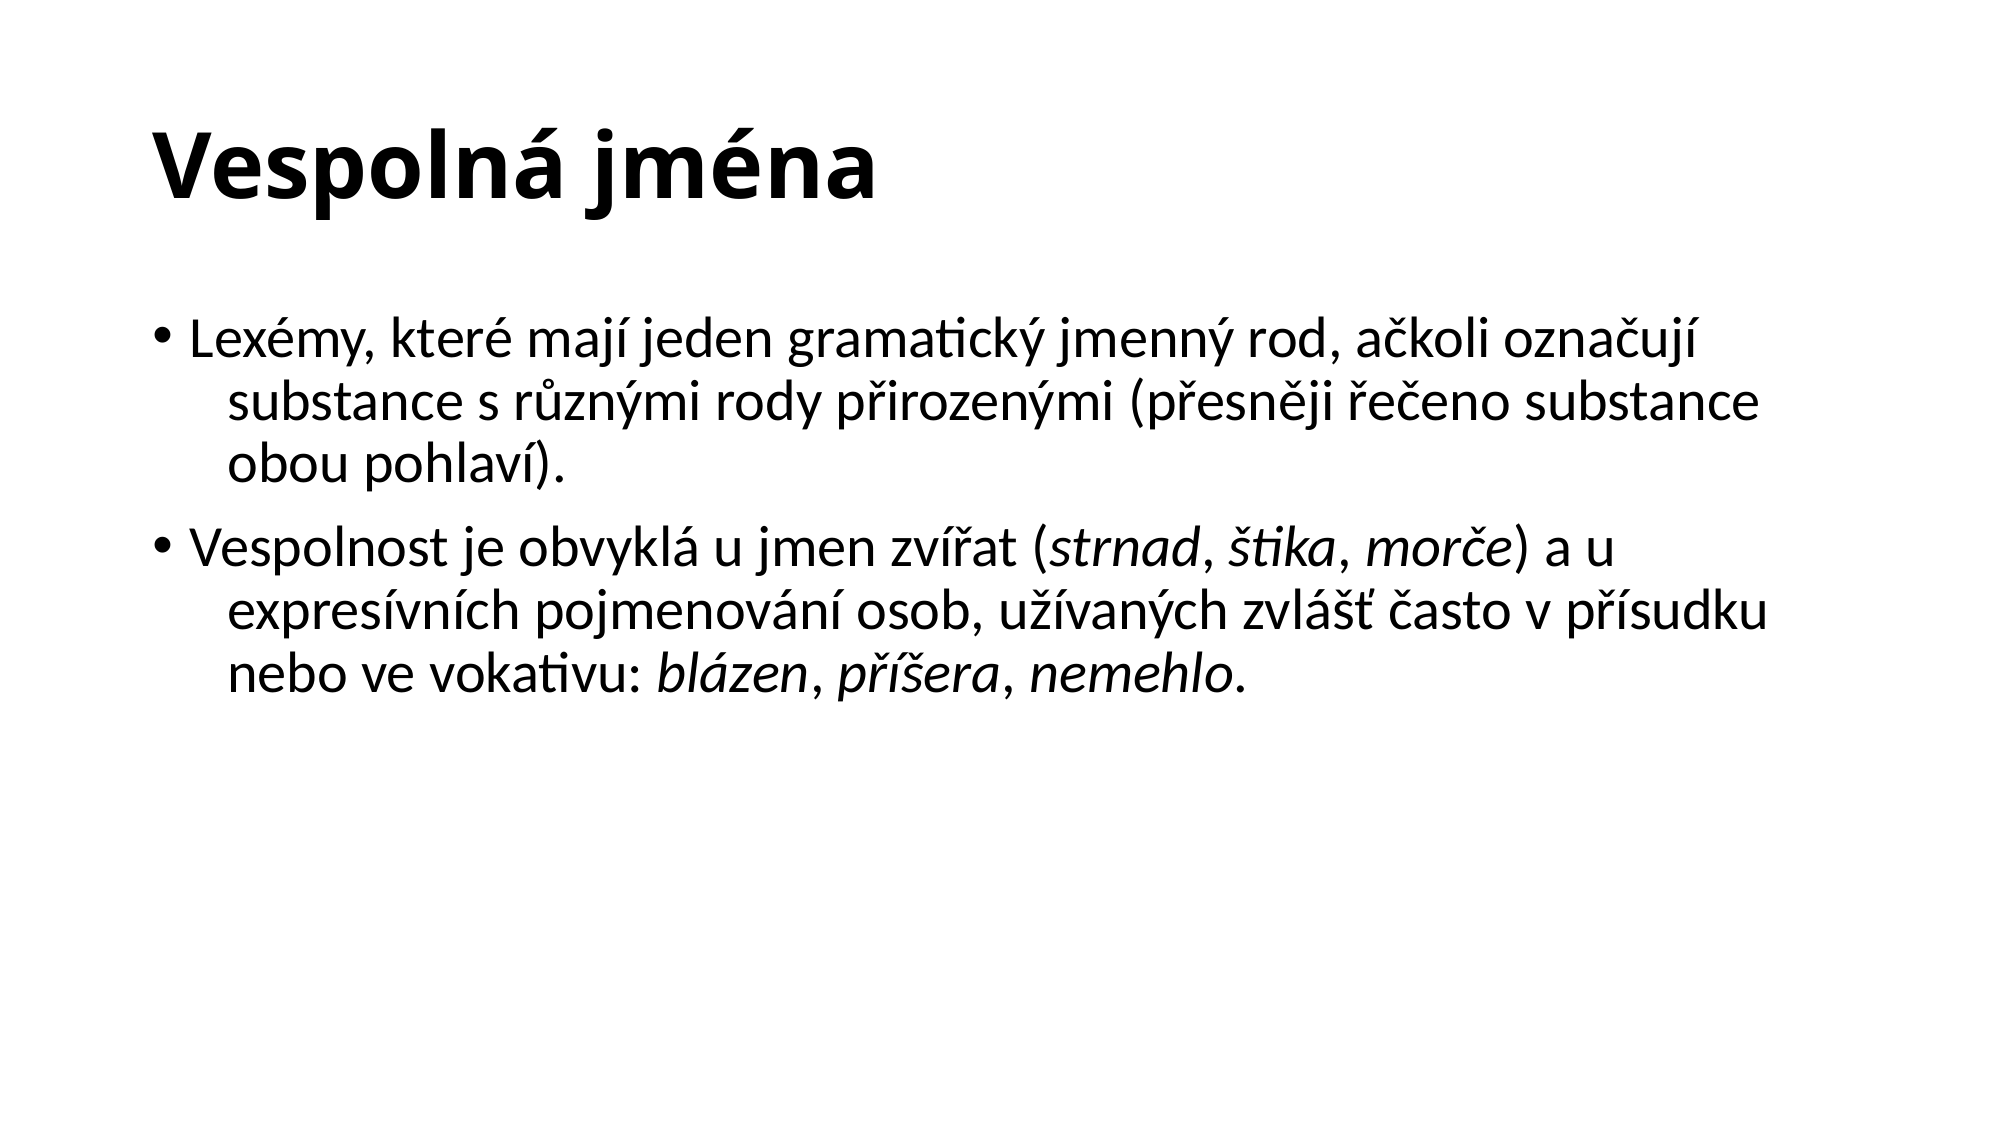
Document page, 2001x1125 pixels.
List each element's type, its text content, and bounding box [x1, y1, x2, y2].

list Lexémy, které mají jeden gramatický jmenný rod, ačkoli označují substance s různými rody přirozenými (přesněji řečeno substance obou pohlaví). Vespolnost je obvyklá u jmen zvířat (strnad, štika, morče) a u expresívních pojmenování osob, užívaných zvlášť často v přísudku nebo ve vokativu: blázen, příšera, nemehlo. [137, 299, 1863, 1014]
title Vespolná jména [137, 59, 1863, 278]
